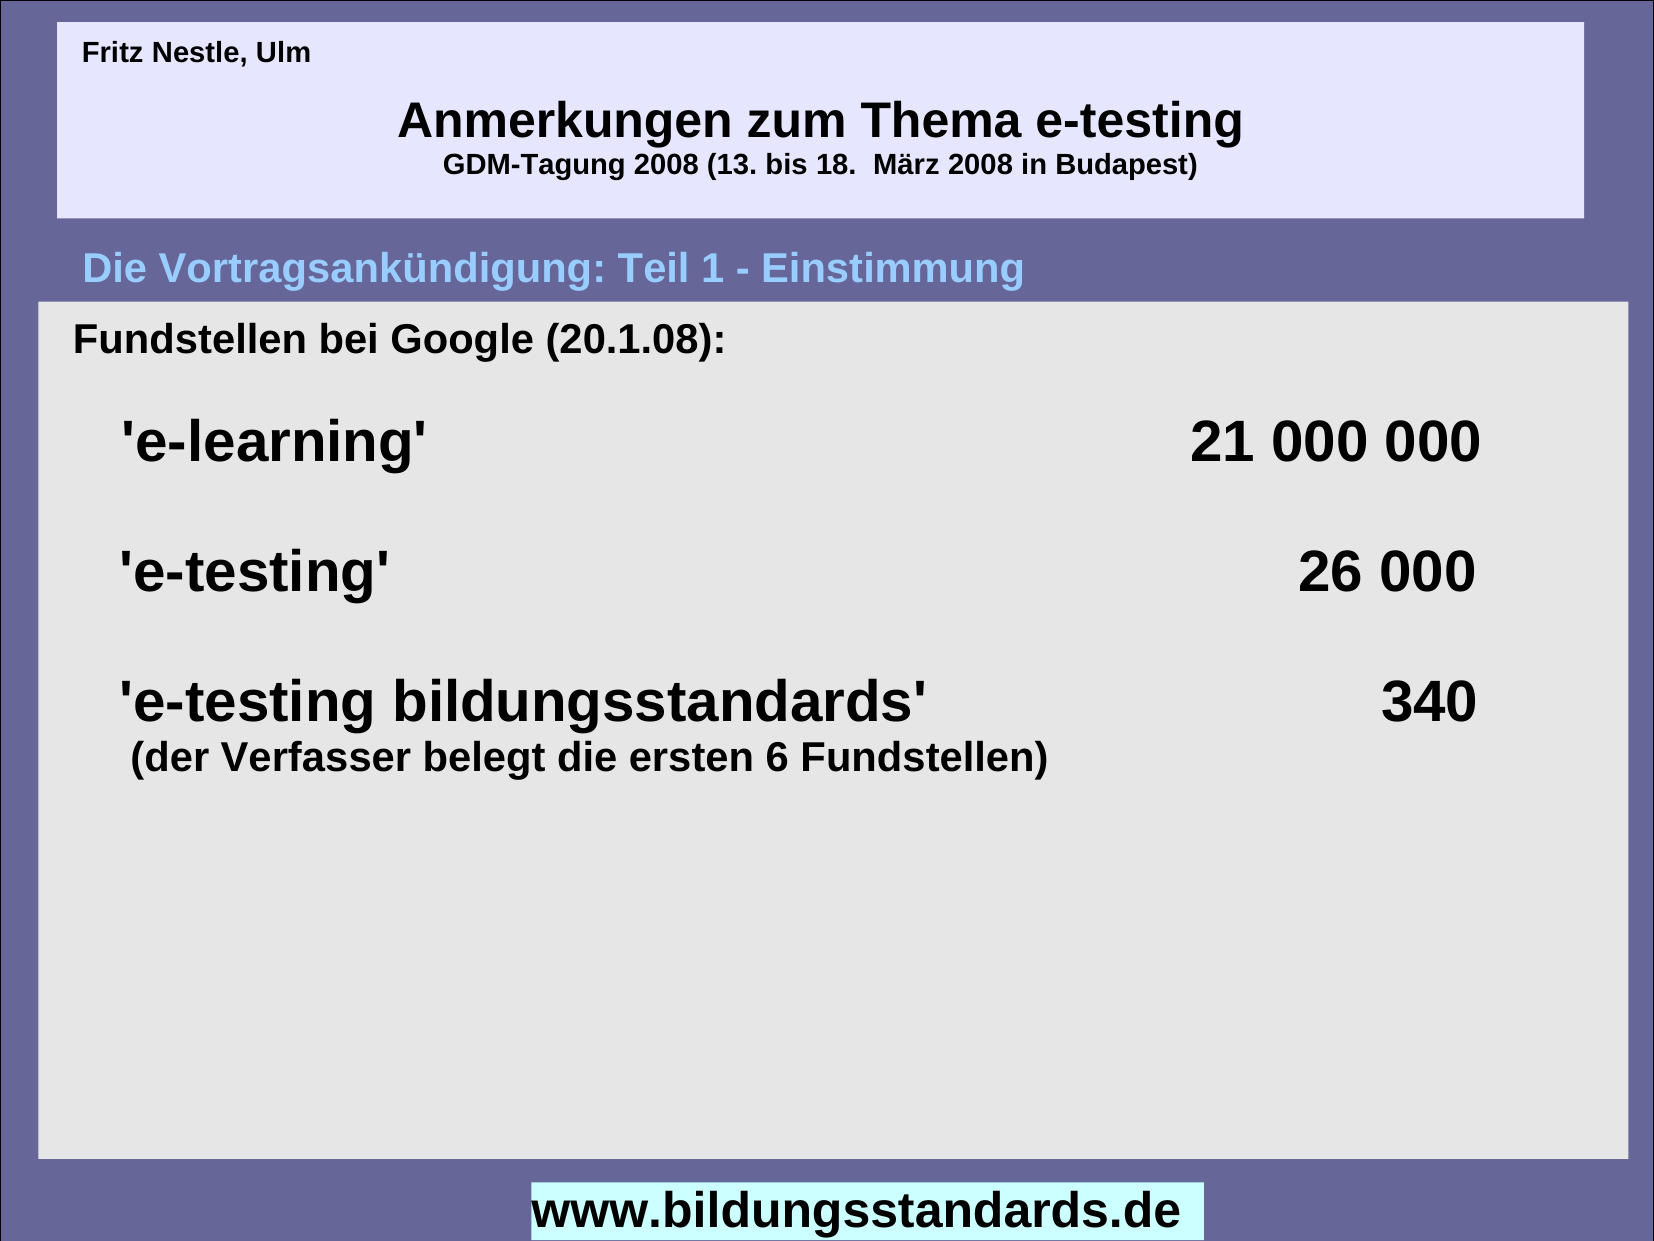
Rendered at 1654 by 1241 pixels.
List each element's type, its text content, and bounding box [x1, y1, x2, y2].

text_box www.bildungsstandards.de [531, 1182, 1204, 1241]
text_box Fritz Nestle, Ulm Anmerkungen zum Thema e-testing GDM-Tagung 2008 (13. bis 18. März 2008 in Budapest) [57, 22, 1585, 219]
text_box Die Vortragsankündigung: Teil 1 - Einstimmung [82, 244, 1067, 295]
text_box [0, 0, 1654, 1241]
text_box Fundstellen bei Google (20.1.08): 'e-learning' 21 000 000 'e-testing' 26 000 'e-testing bildungsstandards' 340 (der Verfasser belegt die ersten 6 Fundstellen) [38, 301, 1629, 1159]
